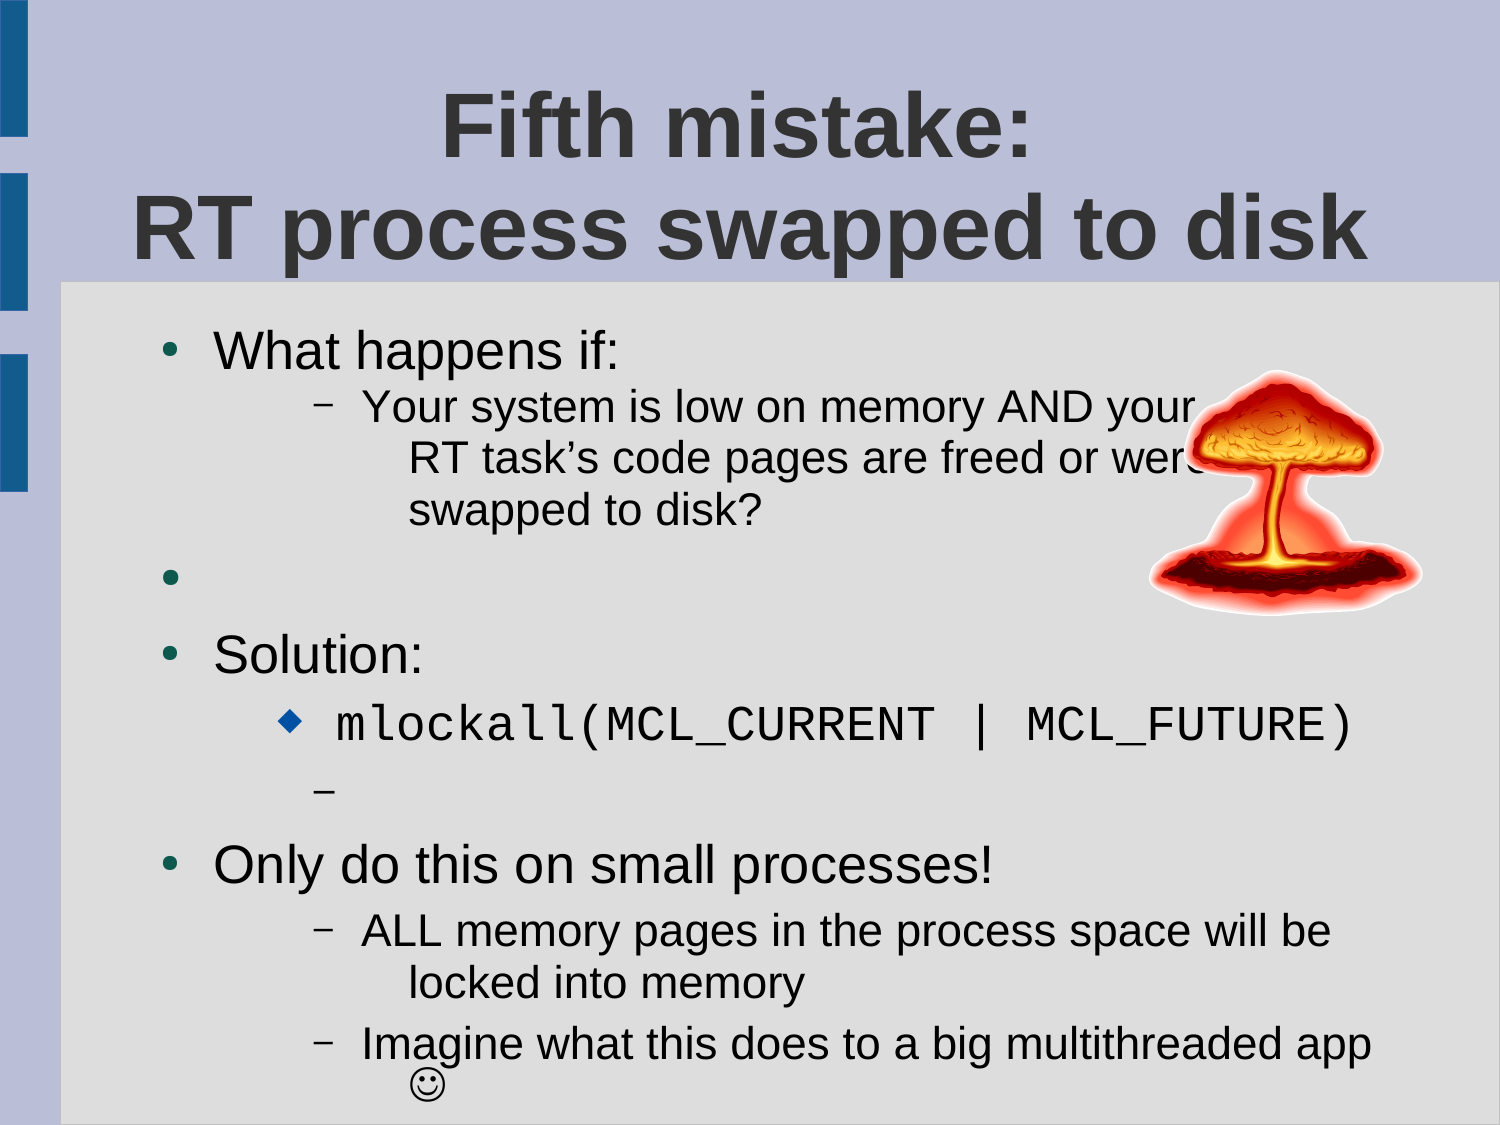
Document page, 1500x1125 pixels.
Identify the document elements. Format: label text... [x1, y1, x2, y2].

list What happens if: Your system is low on memory AND your RT task’s code pages are freed or were swapped to disk? Solution: mlockall(MCL_CURRENT | MCL_FUTURE) Only do this on small processes! ALL memory pages in the process space will be locked into memory Imagine what this does to a big multithreaded app  [110, 312, 1392, 1083]
picture [1143, 363, 1426, 619]
title Fifth mistake: RT process swapped to disk [110, 73, 1392, 280]
